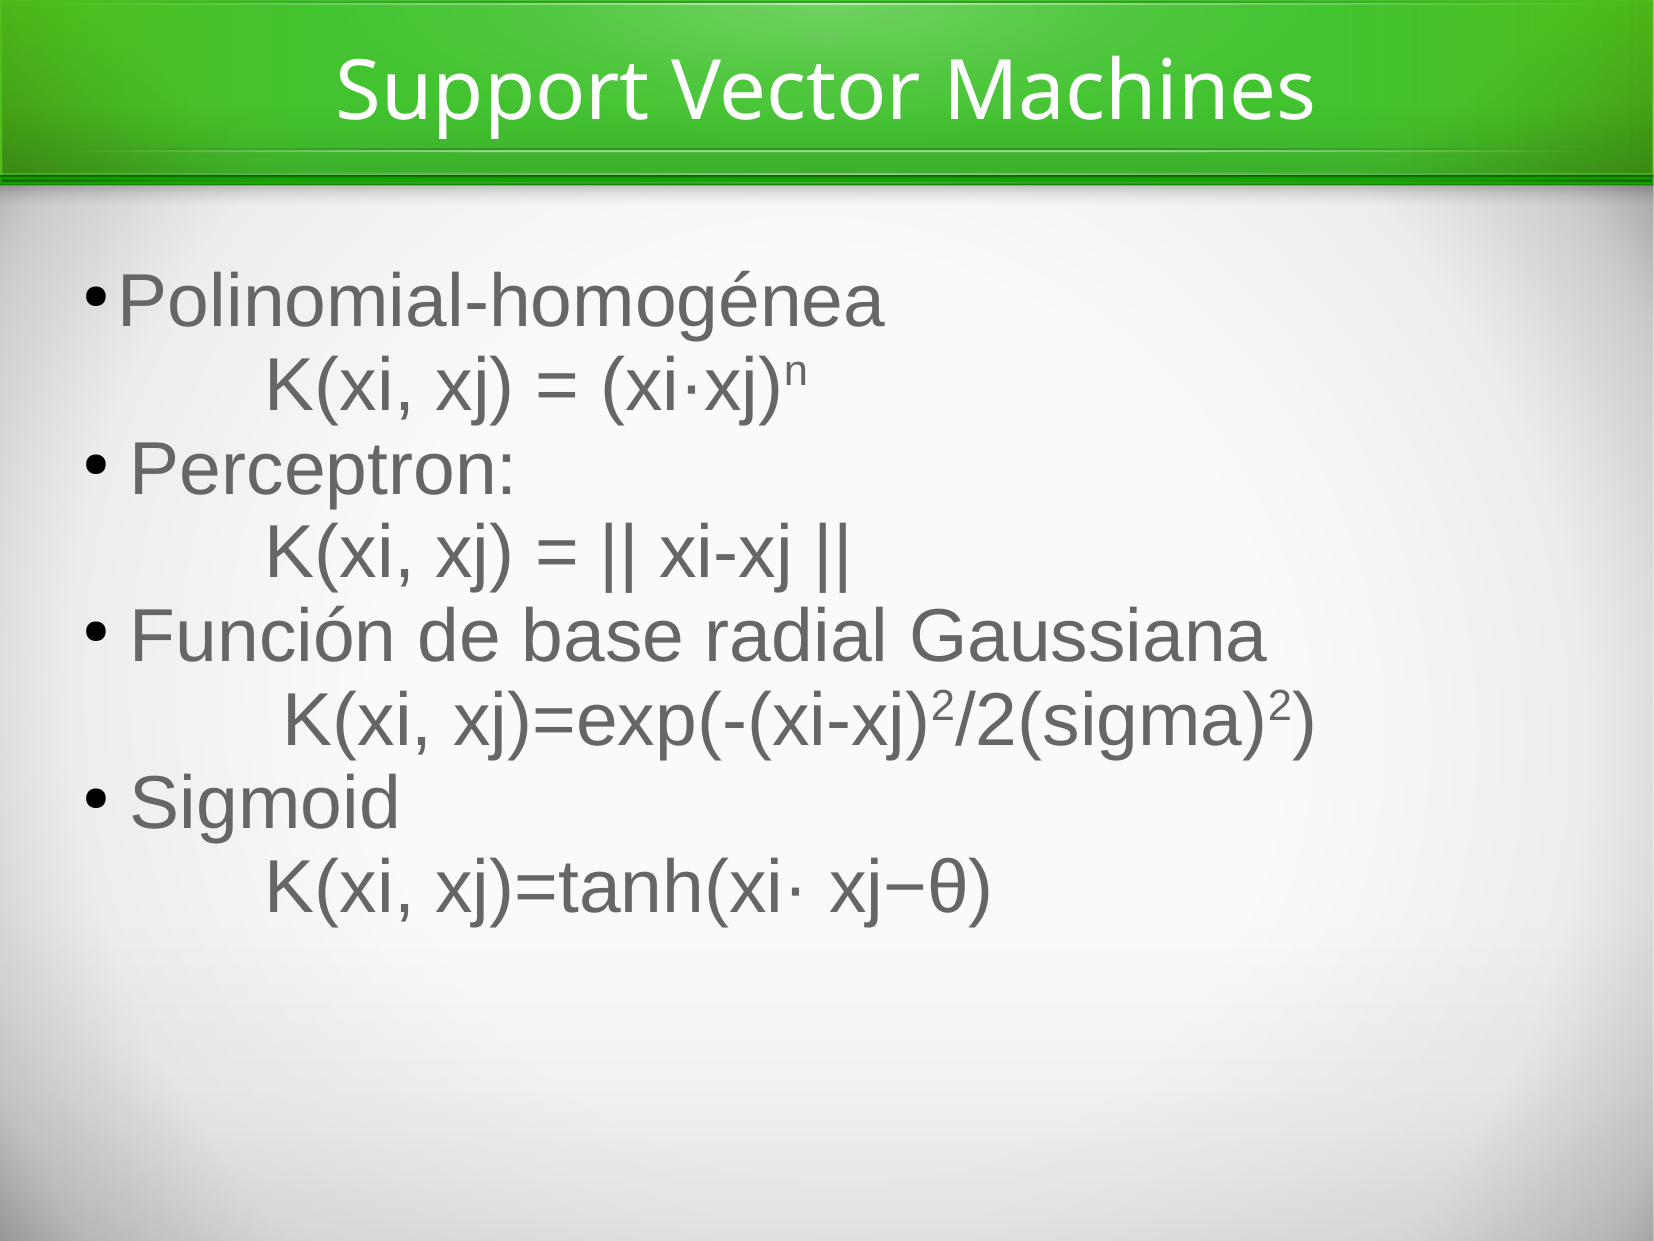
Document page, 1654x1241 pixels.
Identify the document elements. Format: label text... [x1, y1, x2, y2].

picture [0, 0, 1654, 1241]
title Support Vector Machines [82, 17, 1571, 166]
text_box Polinomial-homogénea K(xi, xj) = (xi·xj)n Perceptron: K(xi, xj) = || xi-xj || Función de base radial Gaussiana K(xi, xj)=exp(-(xi-xj)2/2(sigma)2) Sigmoid K(xi, xj)=tanh(xi· xj−θ) [82, 259, 1570, 1150]
